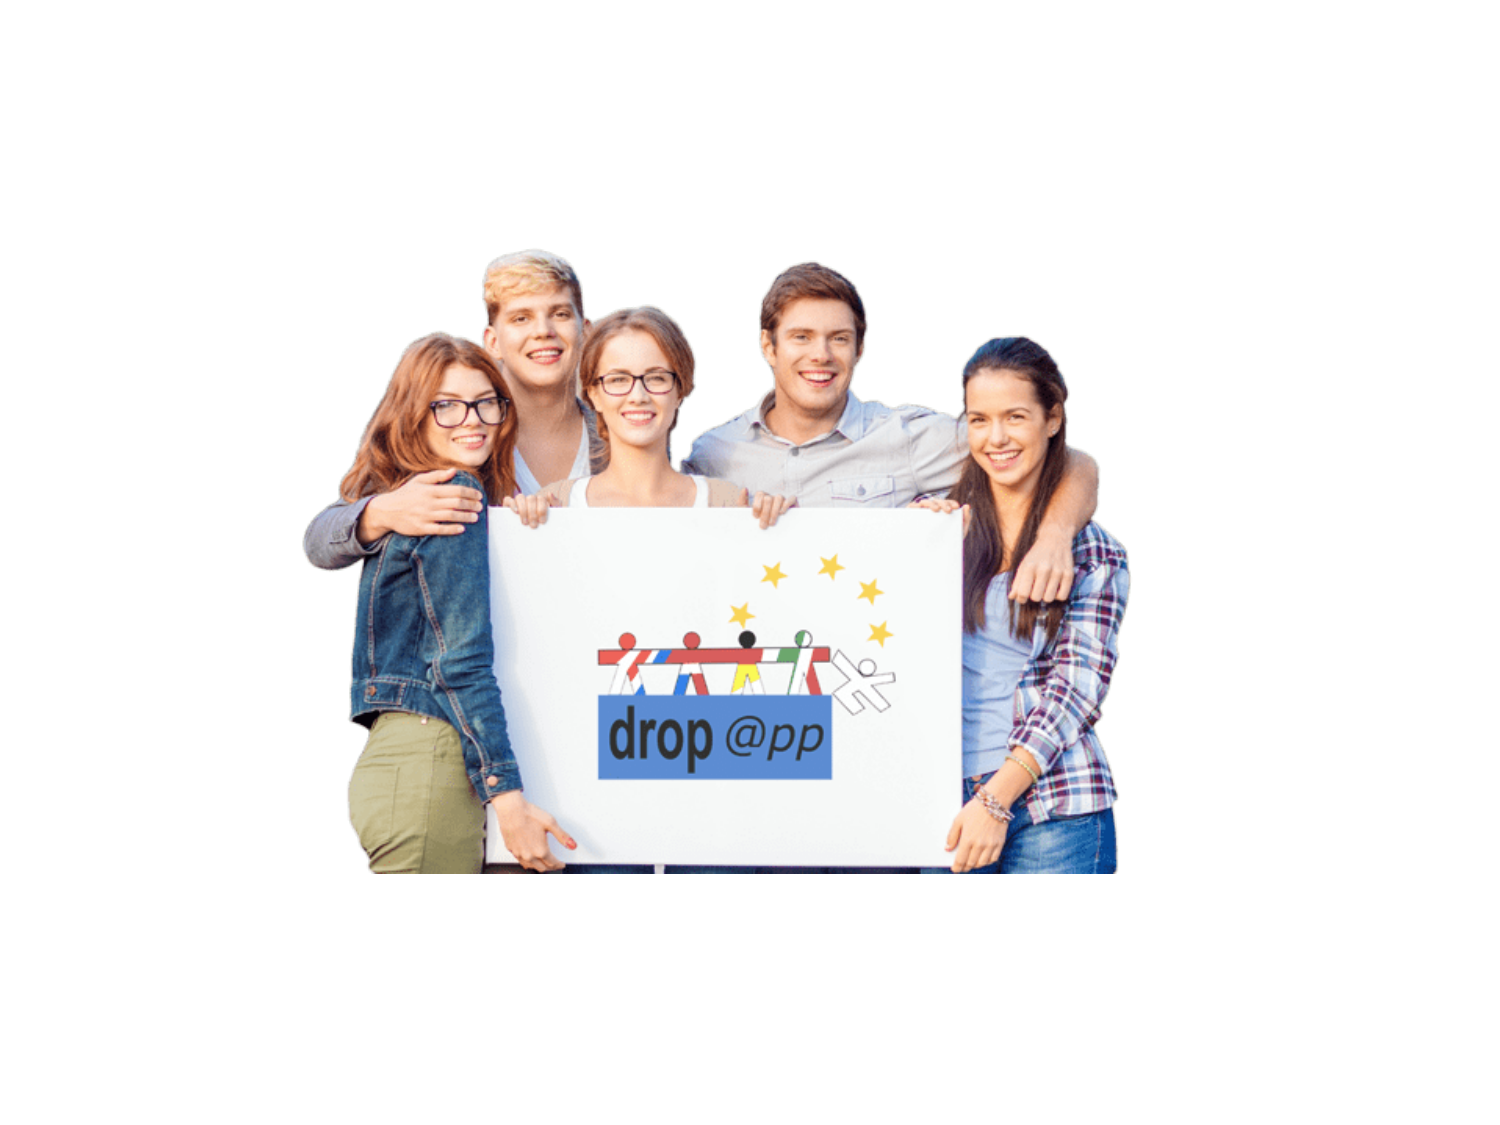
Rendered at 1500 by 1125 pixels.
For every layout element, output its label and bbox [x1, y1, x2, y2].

picture [259, 225, 1198, 875]
